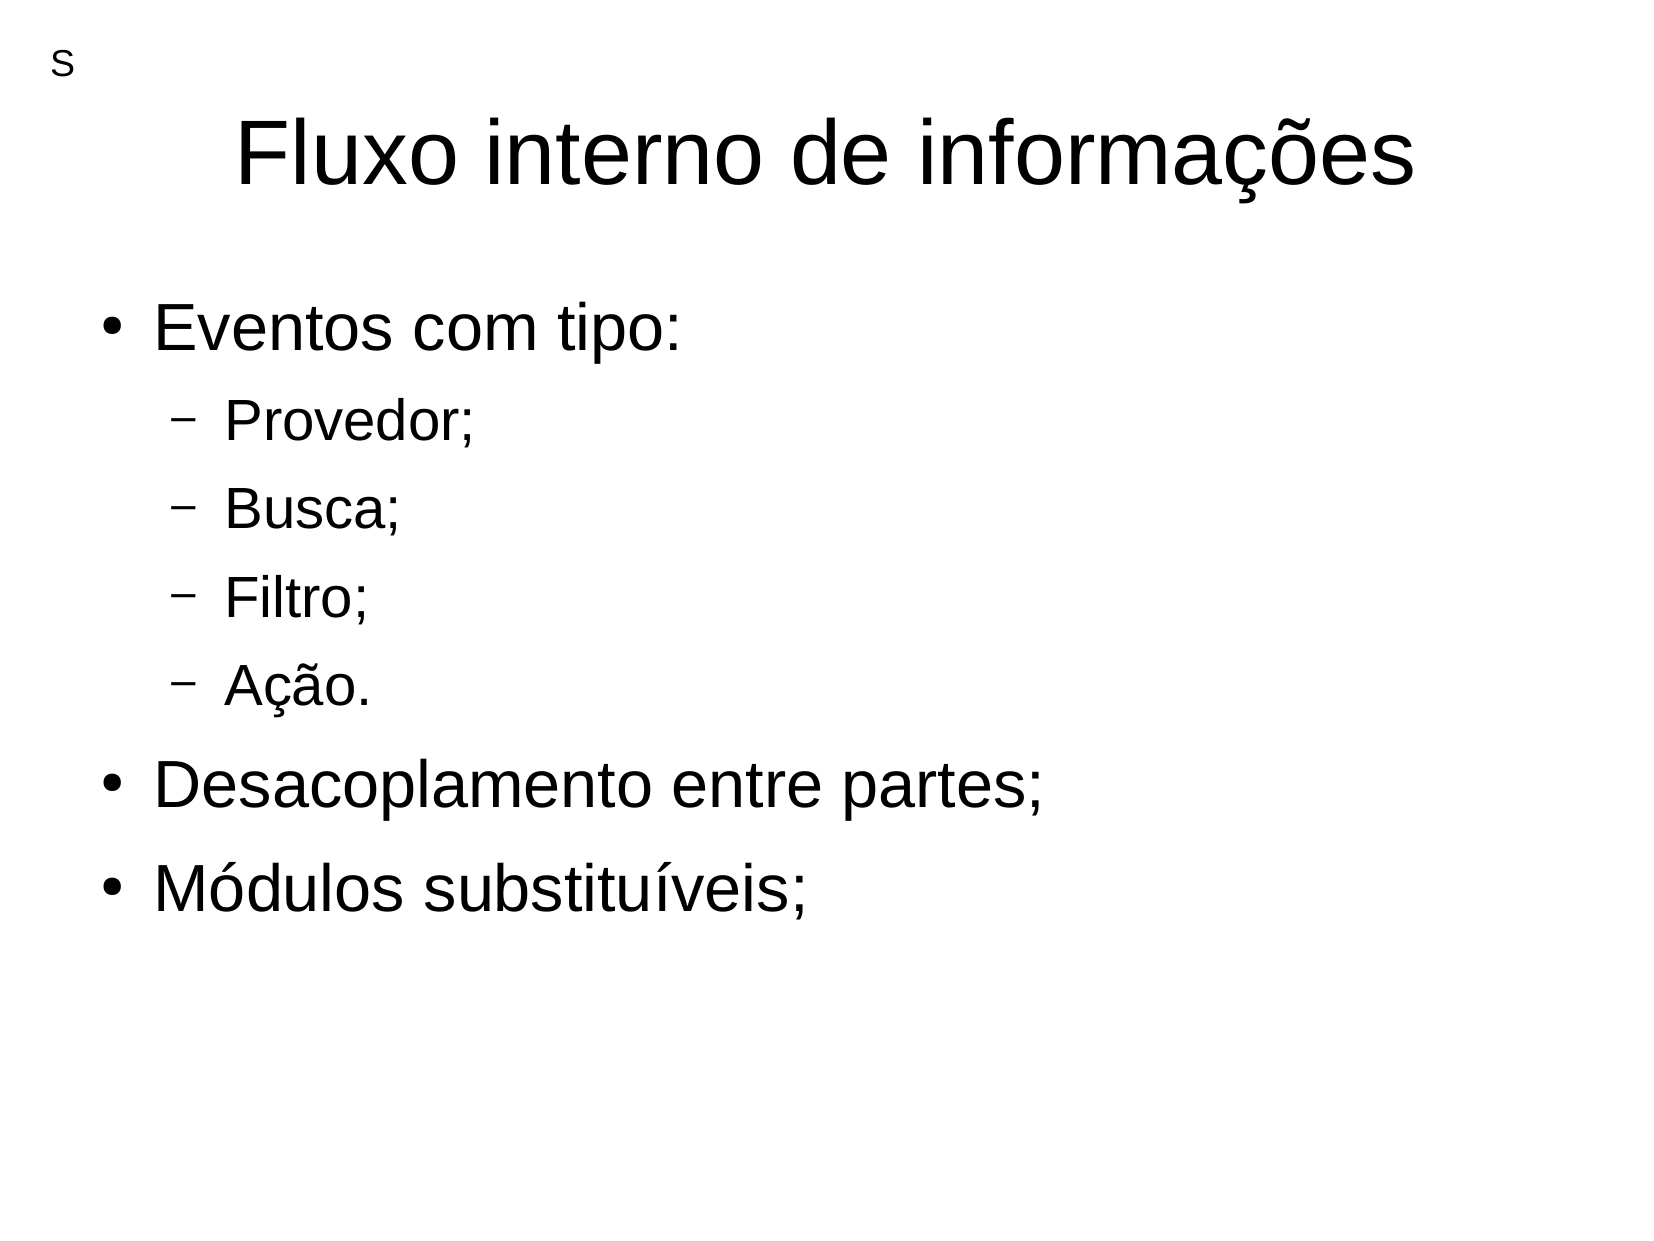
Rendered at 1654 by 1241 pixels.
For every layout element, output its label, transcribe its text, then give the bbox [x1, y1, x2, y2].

text_box S [35, 35, 91, 93]
list Eventos com tipo: Provedor; Busca; Filtro; Ação. Desacoplamento entre partes; Módulos substituíveis; [82, 290, 1571, 1010]
title Fluxo interno de informações [82, 49, 1571, 257]
